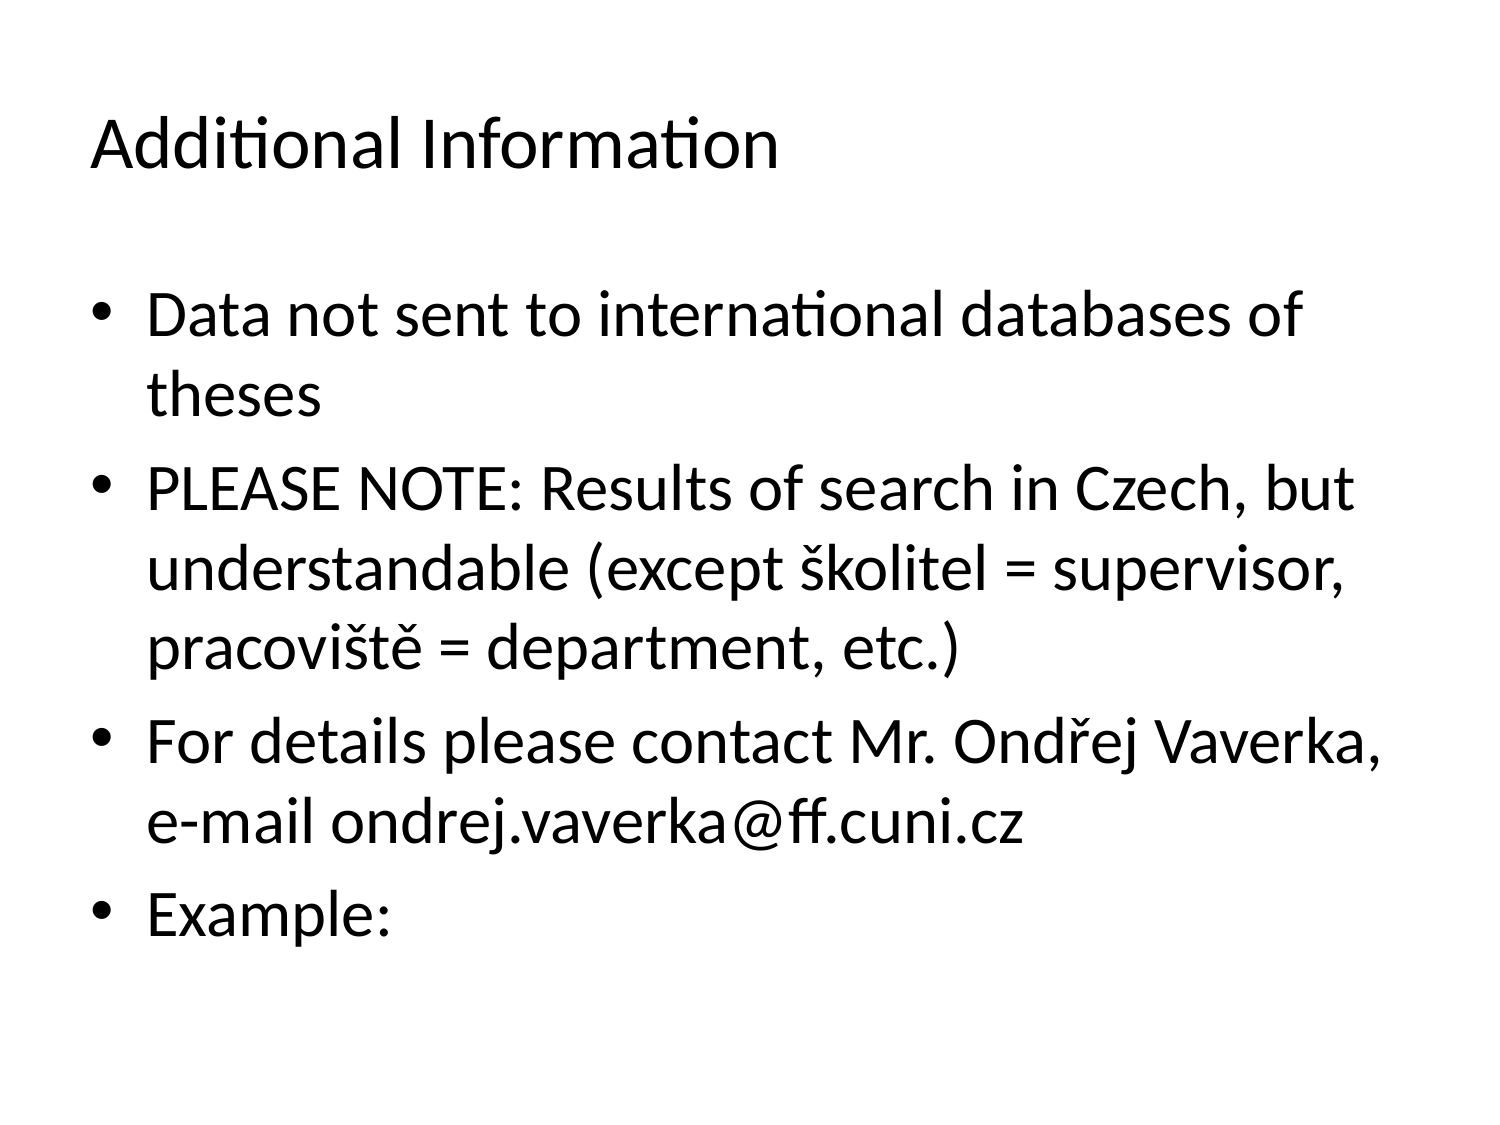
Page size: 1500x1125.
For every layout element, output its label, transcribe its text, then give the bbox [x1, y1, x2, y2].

list Data not sent to international databases of theses PLEASE NOTE: Results of search in Czech, but understandable (except školitel = supervisor, pracoviště = department, etc.) For details please contact Mr. Ondřej Vaverka, e-mail ondrej.vaverka@ff.cuni.cz Example: [75, 262, 1425, 1005]
title Additional Information [75, 45, 1425, 233]
